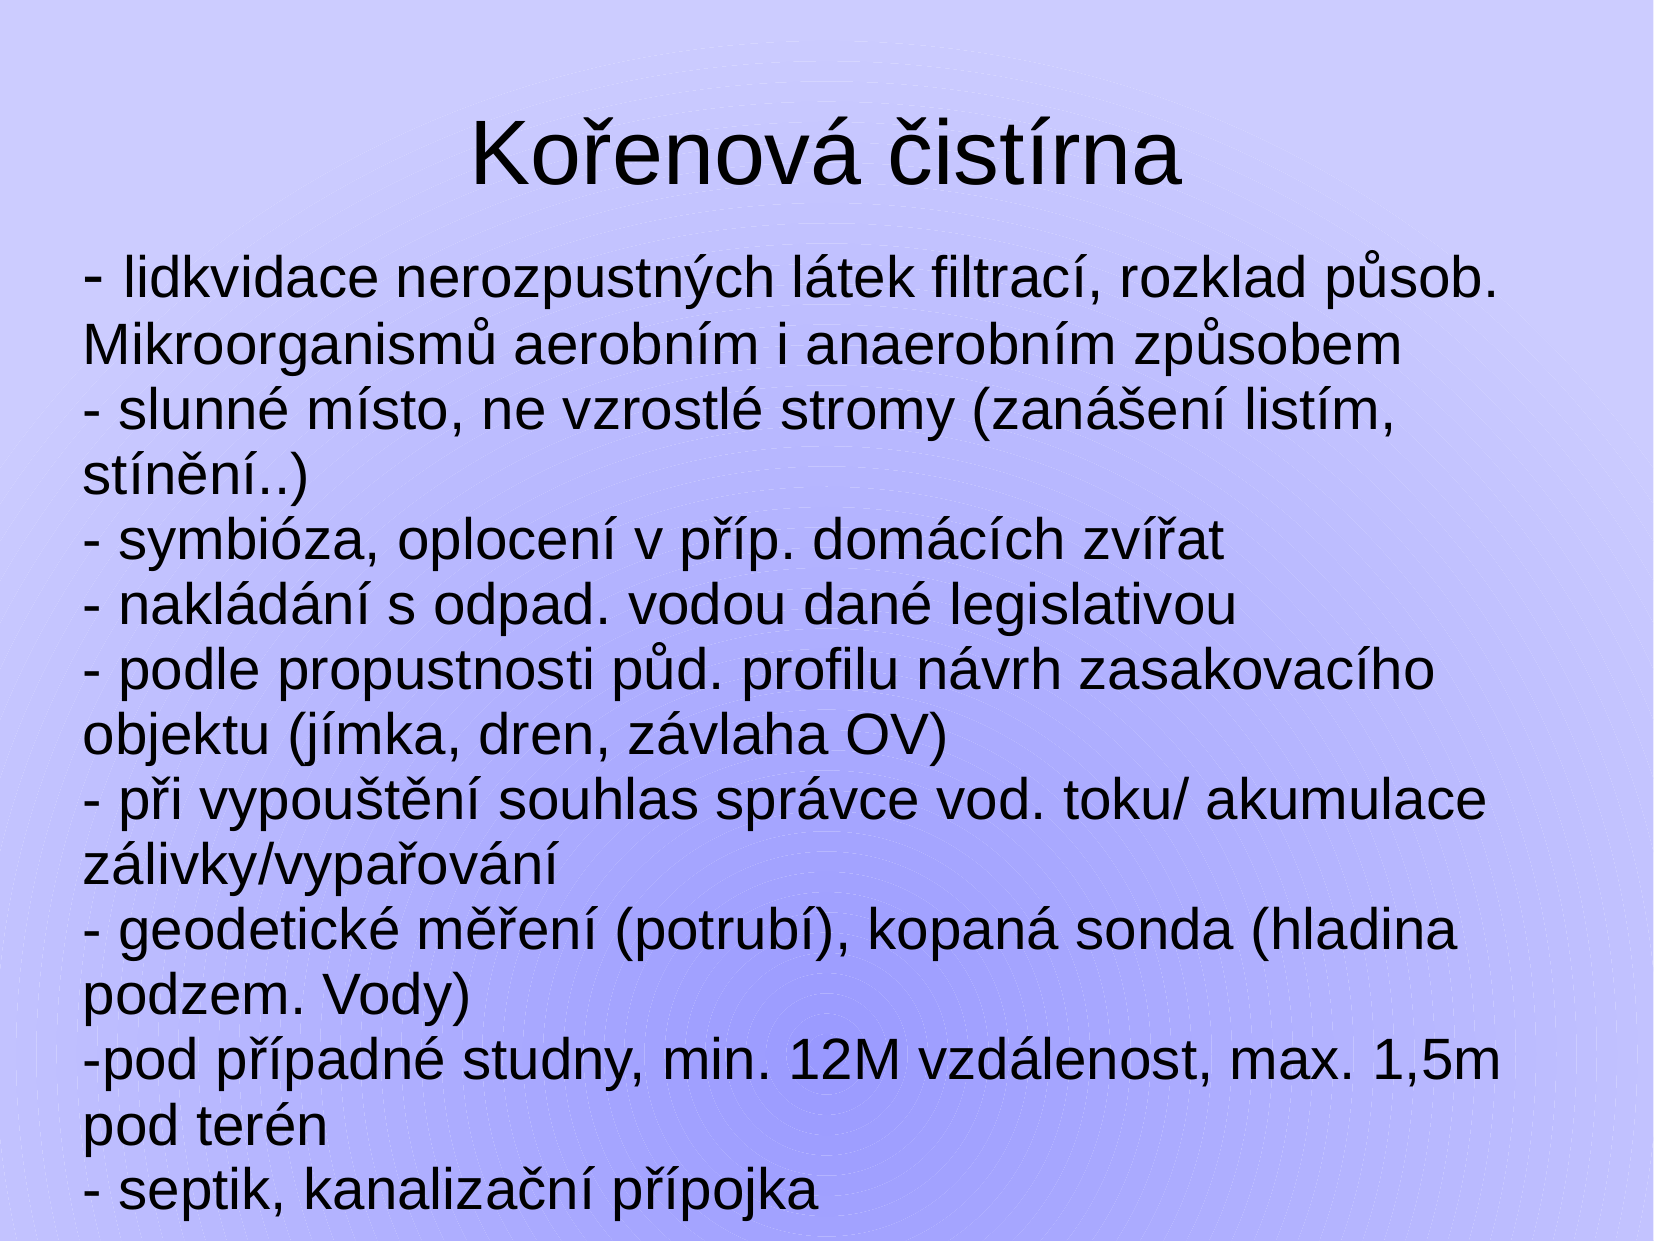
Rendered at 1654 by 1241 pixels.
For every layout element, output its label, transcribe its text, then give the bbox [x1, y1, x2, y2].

subtitle - lidkvidace nerozpustných látek filtrací, rozklad působ. Mikroorganismů aerobním i anaerobním způsobem - slunné místo, ne vzrostlé stromy (zanášení listím, stínění..) - symbióza, oplocení v příp. domácích zvířat - nakládání s odpad. vodou dané legislativou - podle propustnosti půd. profilu návrh zasakovacího objektu (jímka, dren, závlaha OV) - při vypouštění souhlas správce vod. toku/ akumulace zálivky/vypařování - geodetické měření (potrubí), kopaná sonda (hladina podzem. Vody) -pod případné studny, min. 12M vzdálenost, max. 1,5m pod terén - septik, kanalizační přípojka [82, 163, 1571, 1241]
title Kořenová čistírna [82, 49, 1571, 163]
